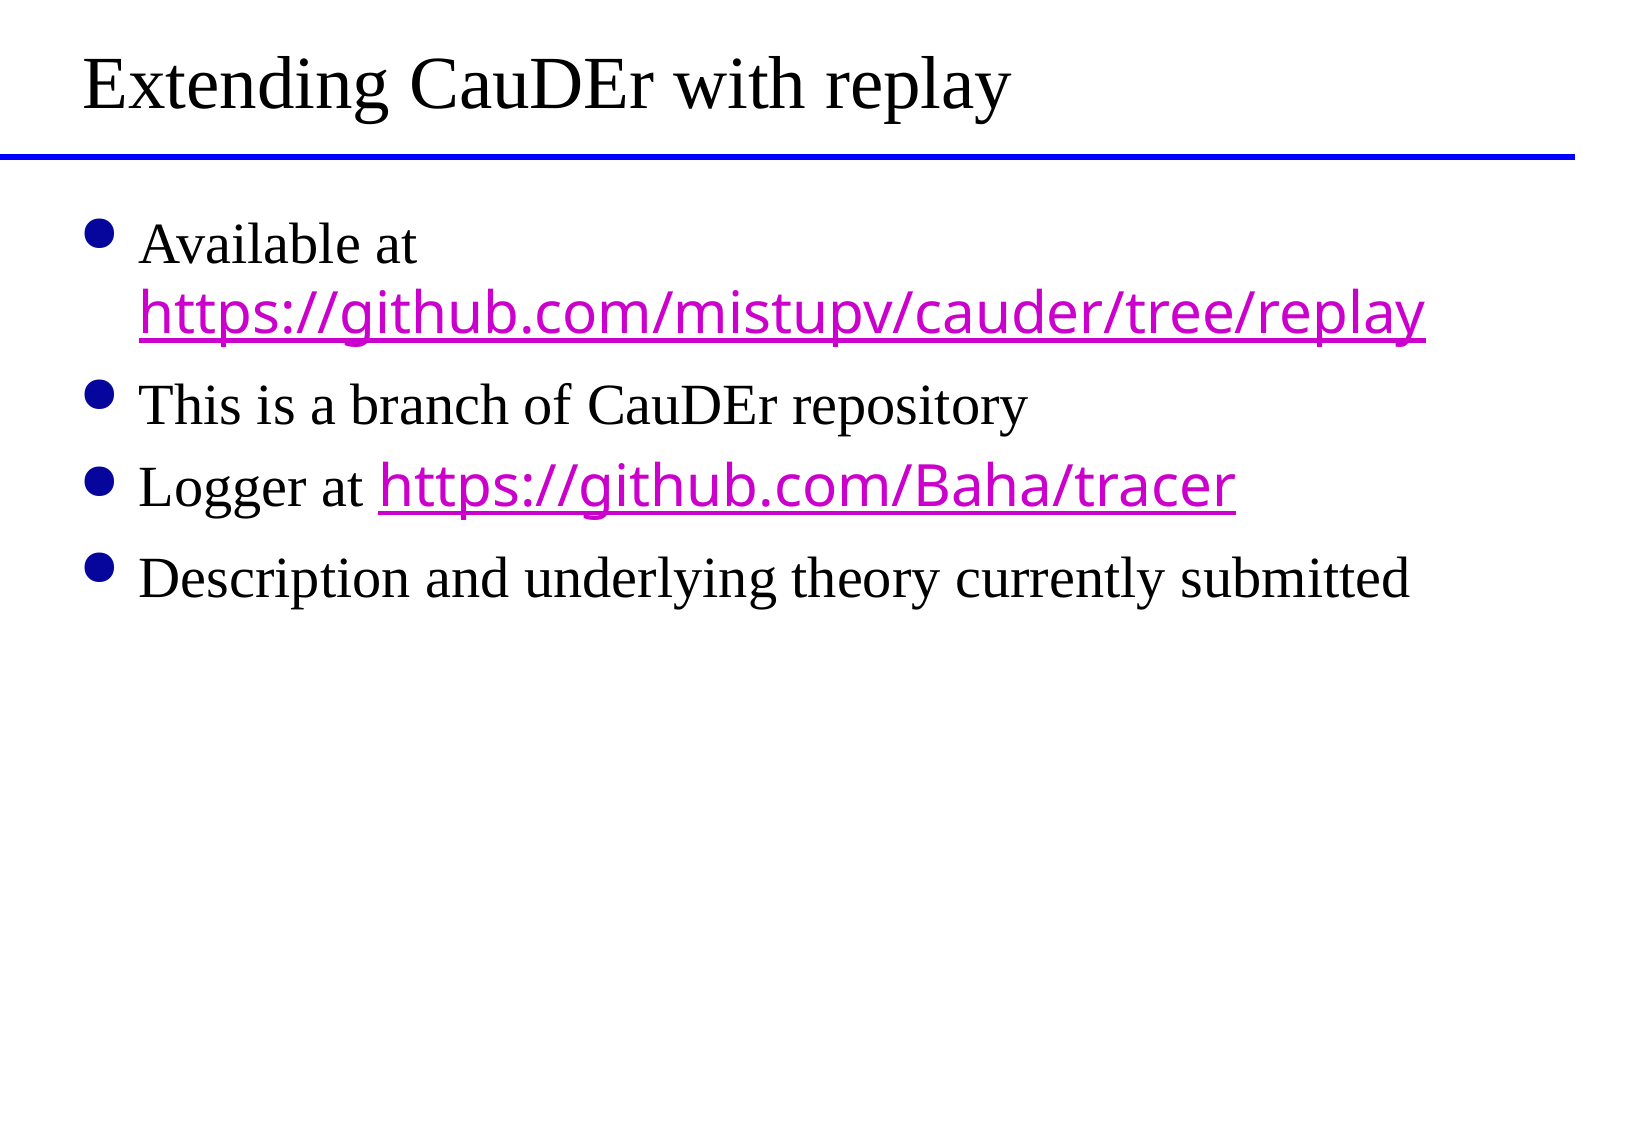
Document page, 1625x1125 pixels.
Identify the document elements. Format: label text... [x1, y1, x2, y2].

title Extending CauDEr with replay [67, 27, 1625, 131]
list Available at https://github.com/mistupv/cauder/tree/replay This is a branch of CauDEr repository Logger at https://github.com/Baha/tracer Description and underlying theory currently submitted [67, 198, 1516, 1061]
